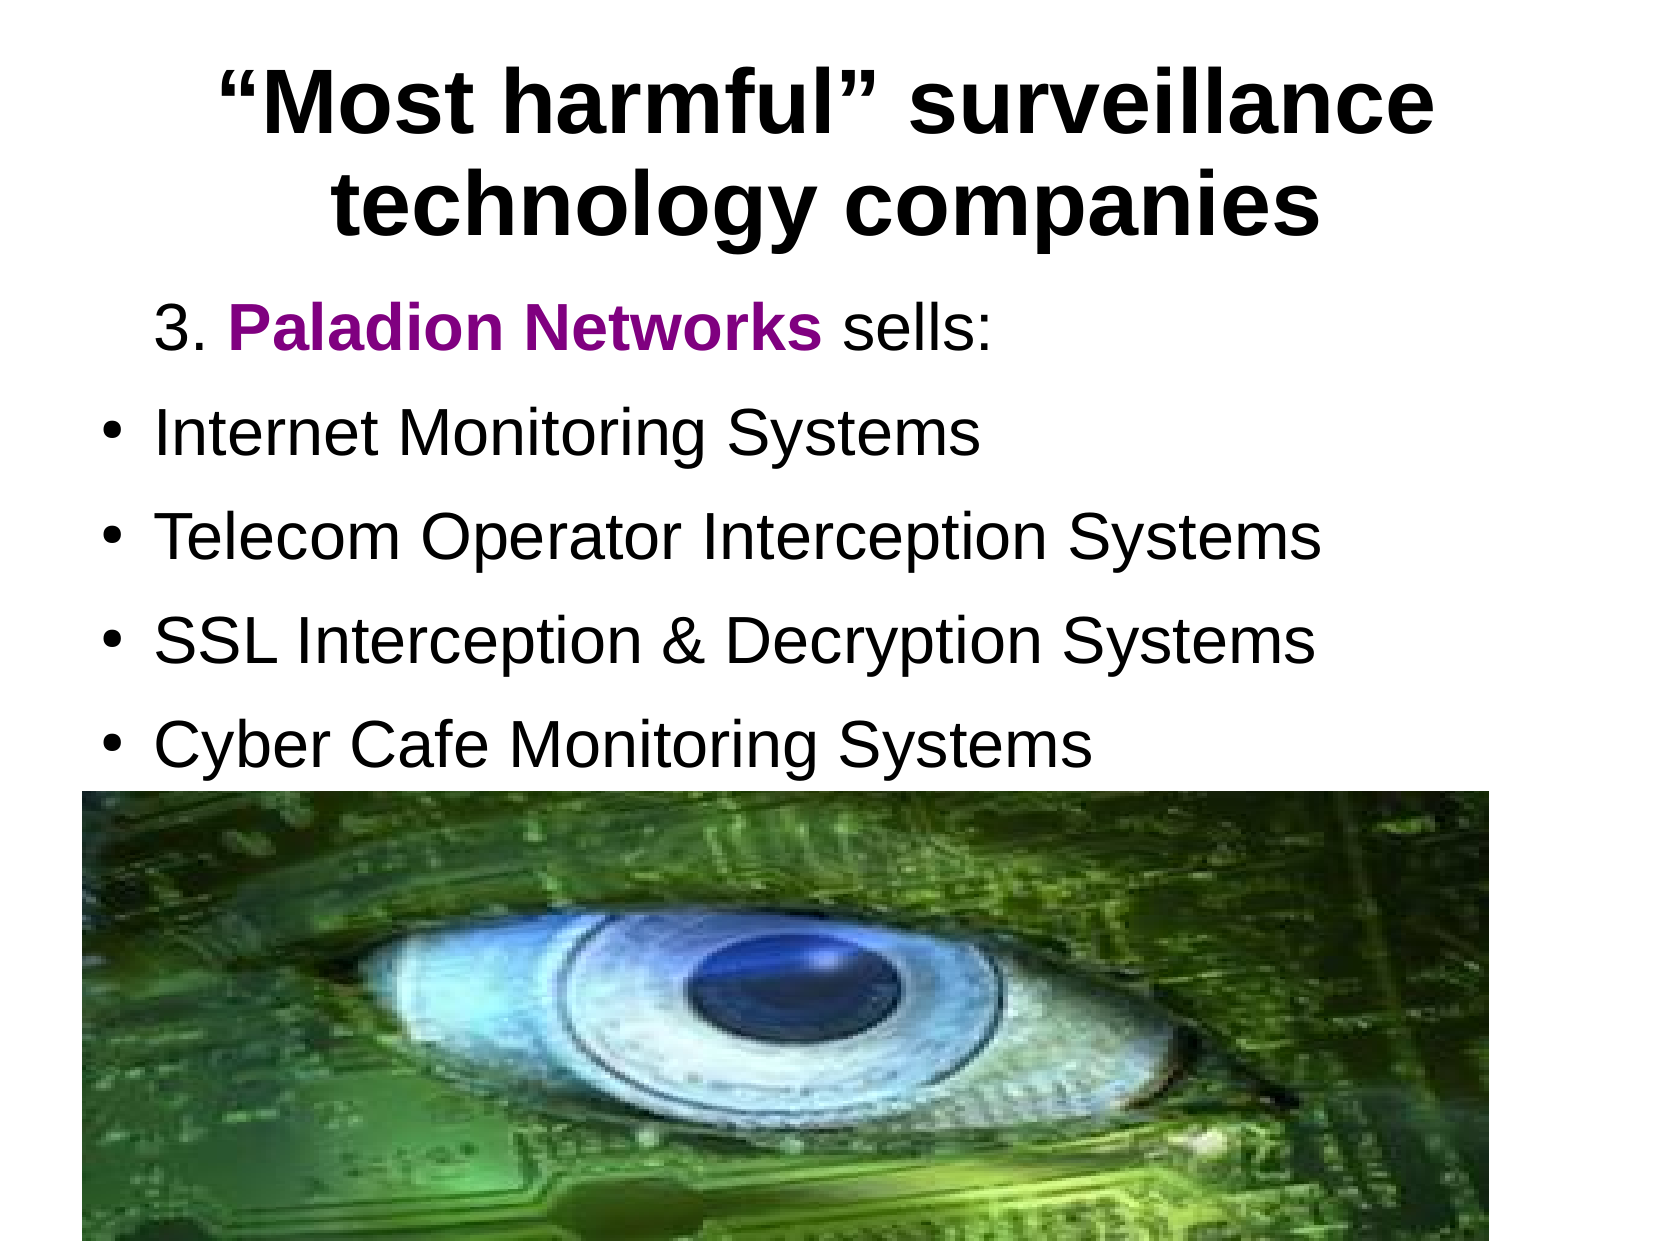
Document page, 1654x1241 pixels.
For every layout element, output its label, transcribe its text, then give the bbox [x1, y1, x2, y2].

title “Most harmful” surveillance technology companies [82, 49, 1571, 257]
list 3. Paladion Networks sells: Internet Monitoring Systems Telecom Operator Interception Systems SSL Interception & Decryption Systems Cyber Cafe Monitoring Systems [82, 290, 1538, 1010]
picture [82, 791, 1489, 1241]
